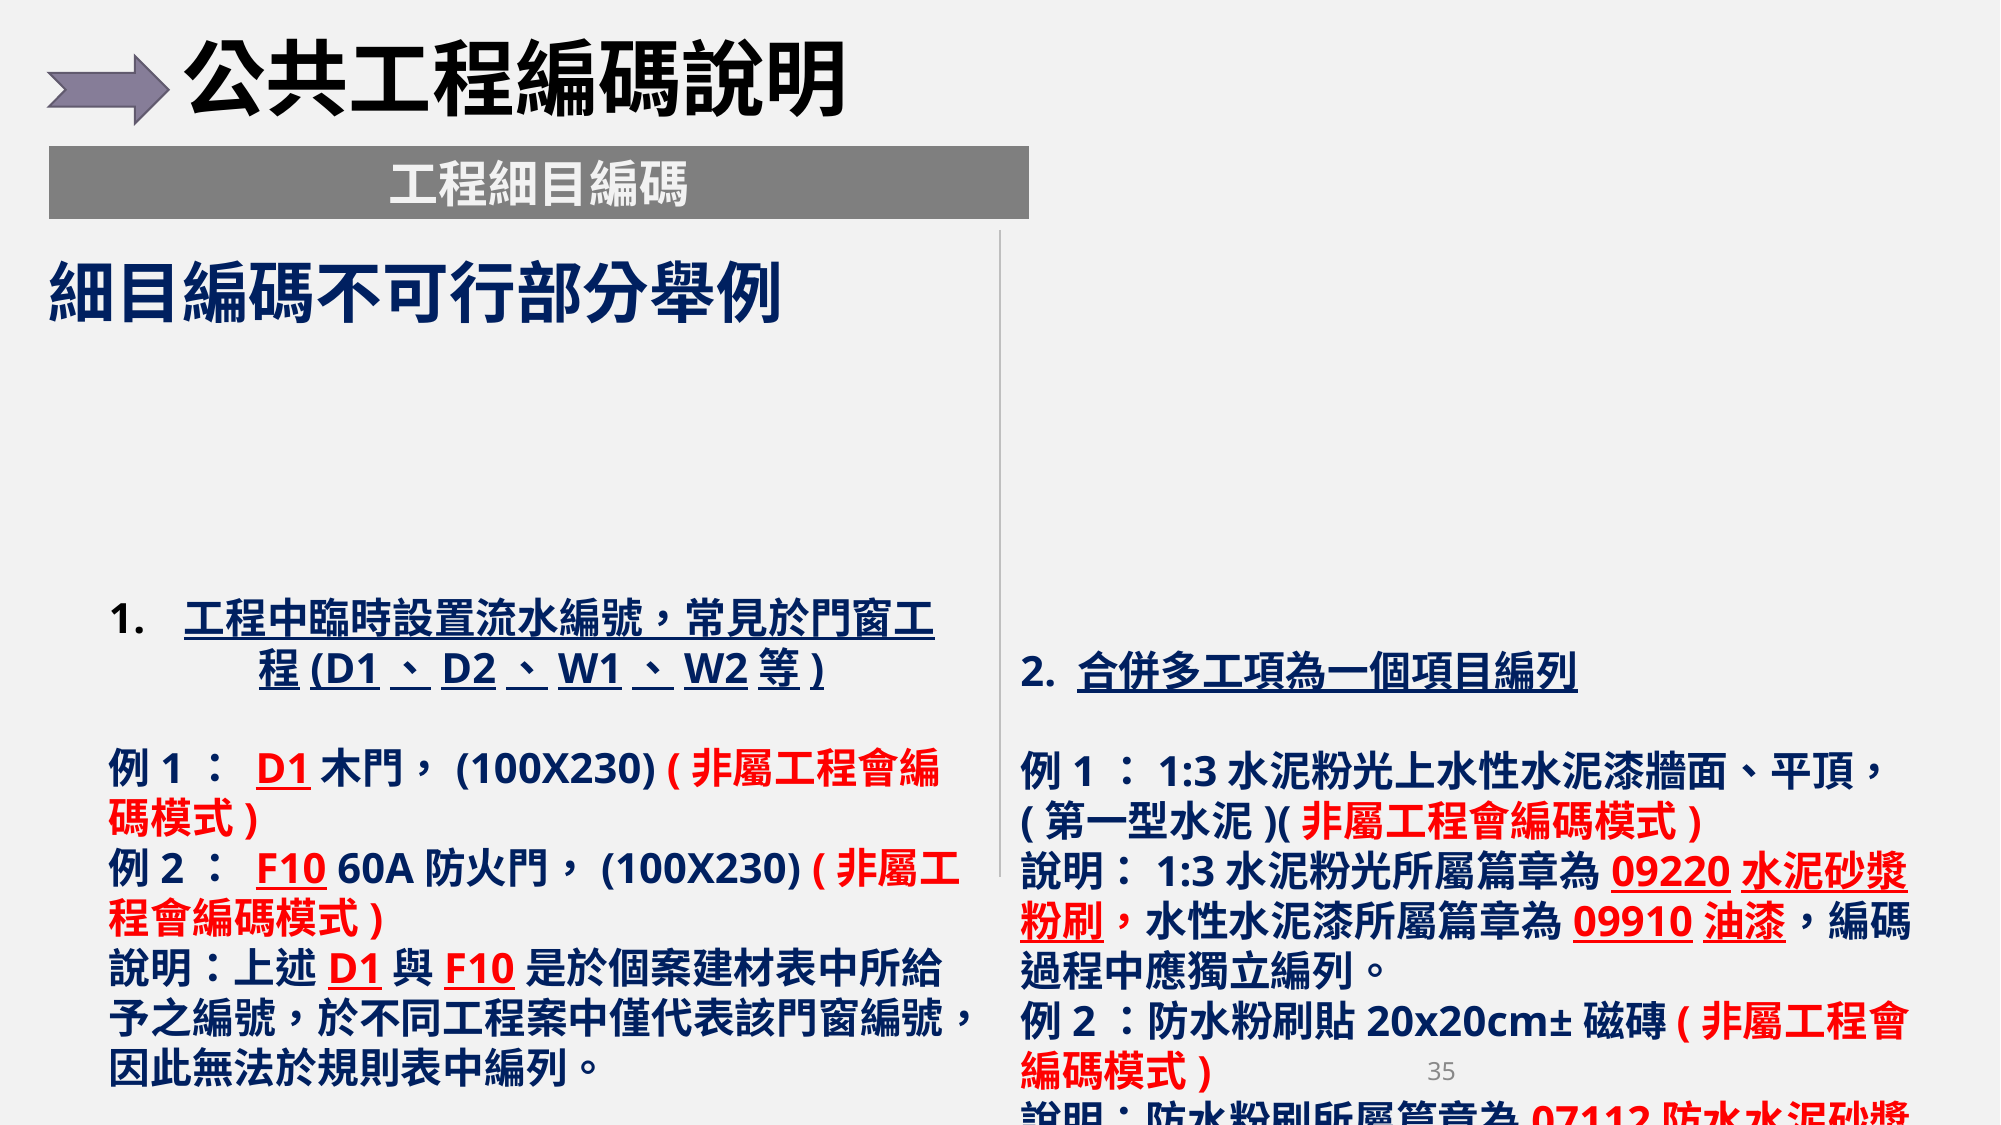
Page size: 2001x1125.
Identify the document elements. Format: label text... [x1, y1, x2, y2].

text_box 2. 合併多工項為一個項目編列 例1：1:3水泥粉光上水性水泥漆牆面、平頂，(第一型水泥)(非屬工程會編碼模式) 說明：1:3水泥粉光所屬篇章為09220水泥砂漿粉刷，水性水泥漆所屬篇章為09910油漆，編碼過程中應獨立編列。 例2：防水粉刷貼20x20cm±磁磚(非屬工程會編碼模式) 說明：防水粉刷所屬篇章為07112防水水泥砂漿粉刷， 貼20x20cm±磁磚所屬篇章為09310鋪貼壁磚，編碼過程中應獨立編列。 [1020, 644, 1913, 750]
text_box 35 [1412, 1042, 1863, 1103]
text_box 公共工程編碼說明 [167, 18, 1375, 135]
text_box 細目編碼不可行部分舉例 [33, 203, 1014, 325]
text_box [48, 55, 167, 124]
text_box 工程細目編碼 [49, 146, 1029, 219]
text_box 工程中臨時設置流水編號，常見於門窗工程(D1、D2、W1、W2等) 例1： D1木門，(100X230) (非屬工程會編碼模式) 例2： F10 60A防火門，(100X230) (非屬工程會編碼模式) 說明：上述D1與F10是於個案建材表中所給予之編號，於不同工程案中僅代表該門窗編號，因此無法於規則表中編列。 [108, 592, 968, 698]
